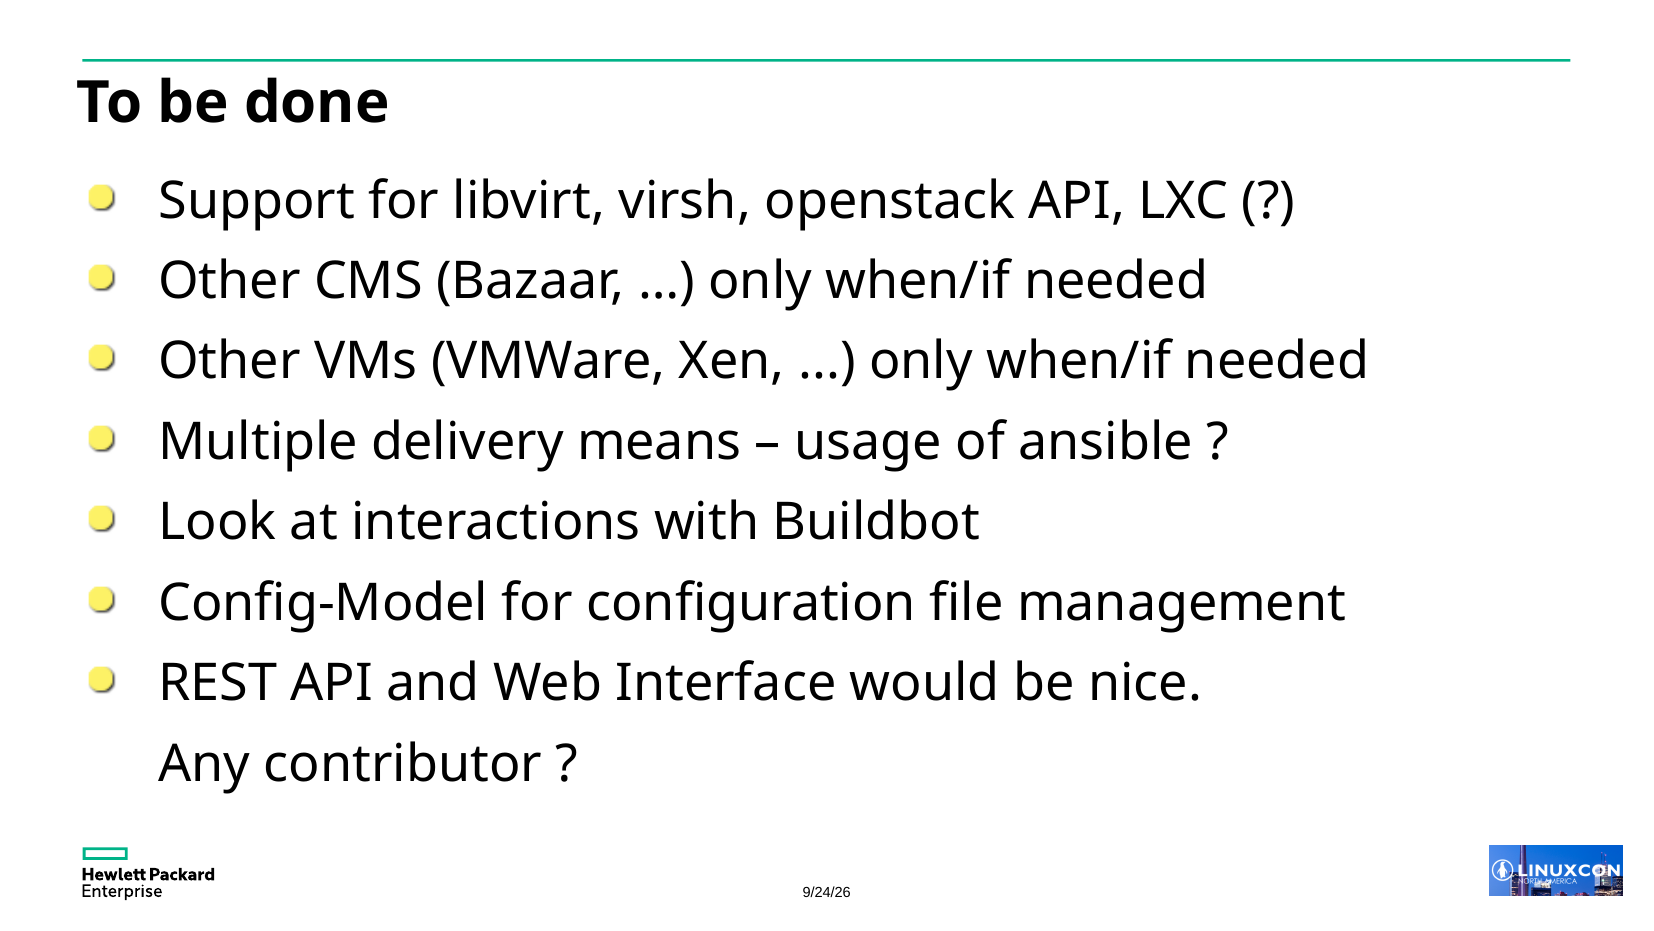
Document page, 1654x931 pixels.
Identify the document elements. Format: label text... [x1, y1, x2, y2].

list Support for libvirt, virsh, openstack API, LXC (?) Other CMS (Bazaar, …) only when/if needed Other VMs (VMWare, Xen, ...) only when/if needed Multiple delivery means – usage of ansible ? Look at interactions with Buildbot Config-Model for configuration file management REST API and Web Interface would be nice. Any contributor ? [75, 173, 1654, 883]
picture [1489, 883, 1623, 896]
title To be done [76, 42, 991, 164]
